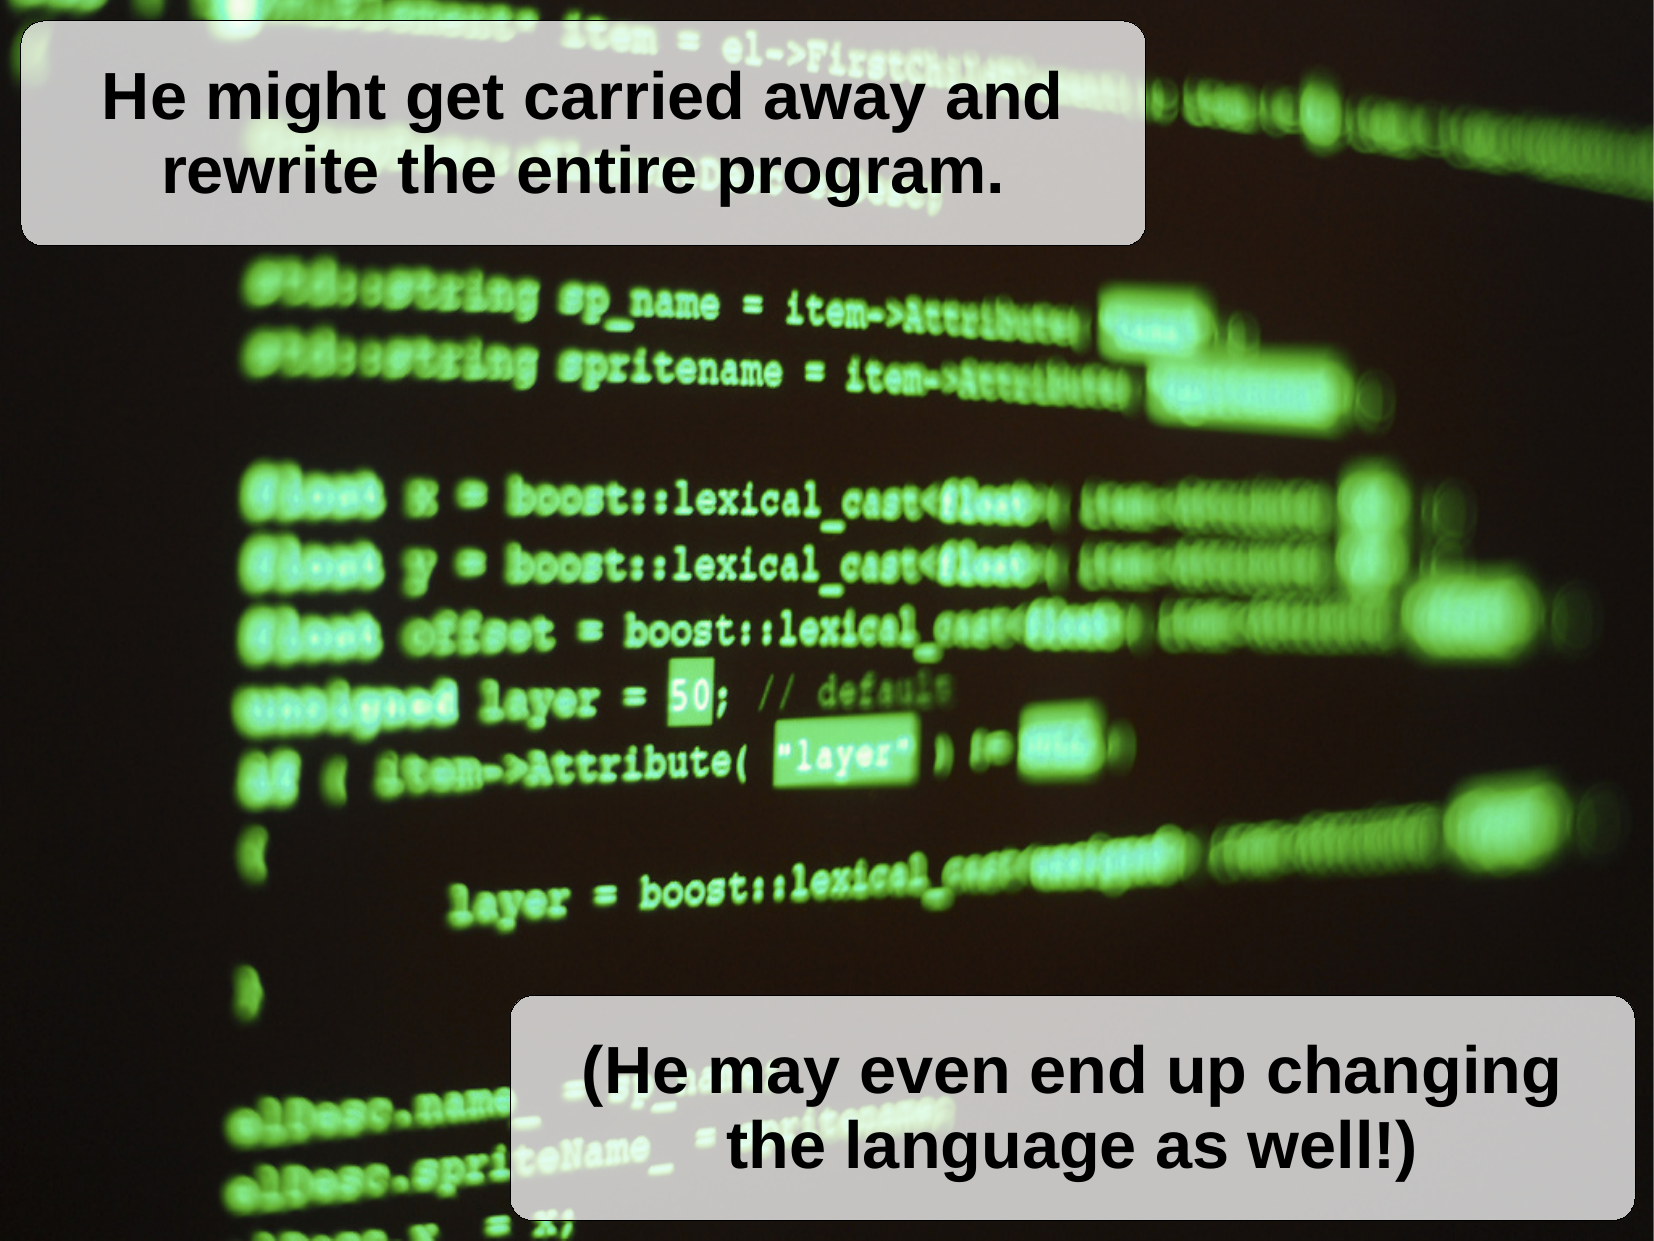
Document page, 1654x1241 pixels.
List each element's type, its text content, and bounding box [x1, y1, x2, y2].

picture [0, 0, 1654, 1241]
text_box He might get carried away and rewrite the entire program. [20, 20, 1146, 246]
text_box (He may even end up changing the language as well!) [510, 995, 1636, 1221]
